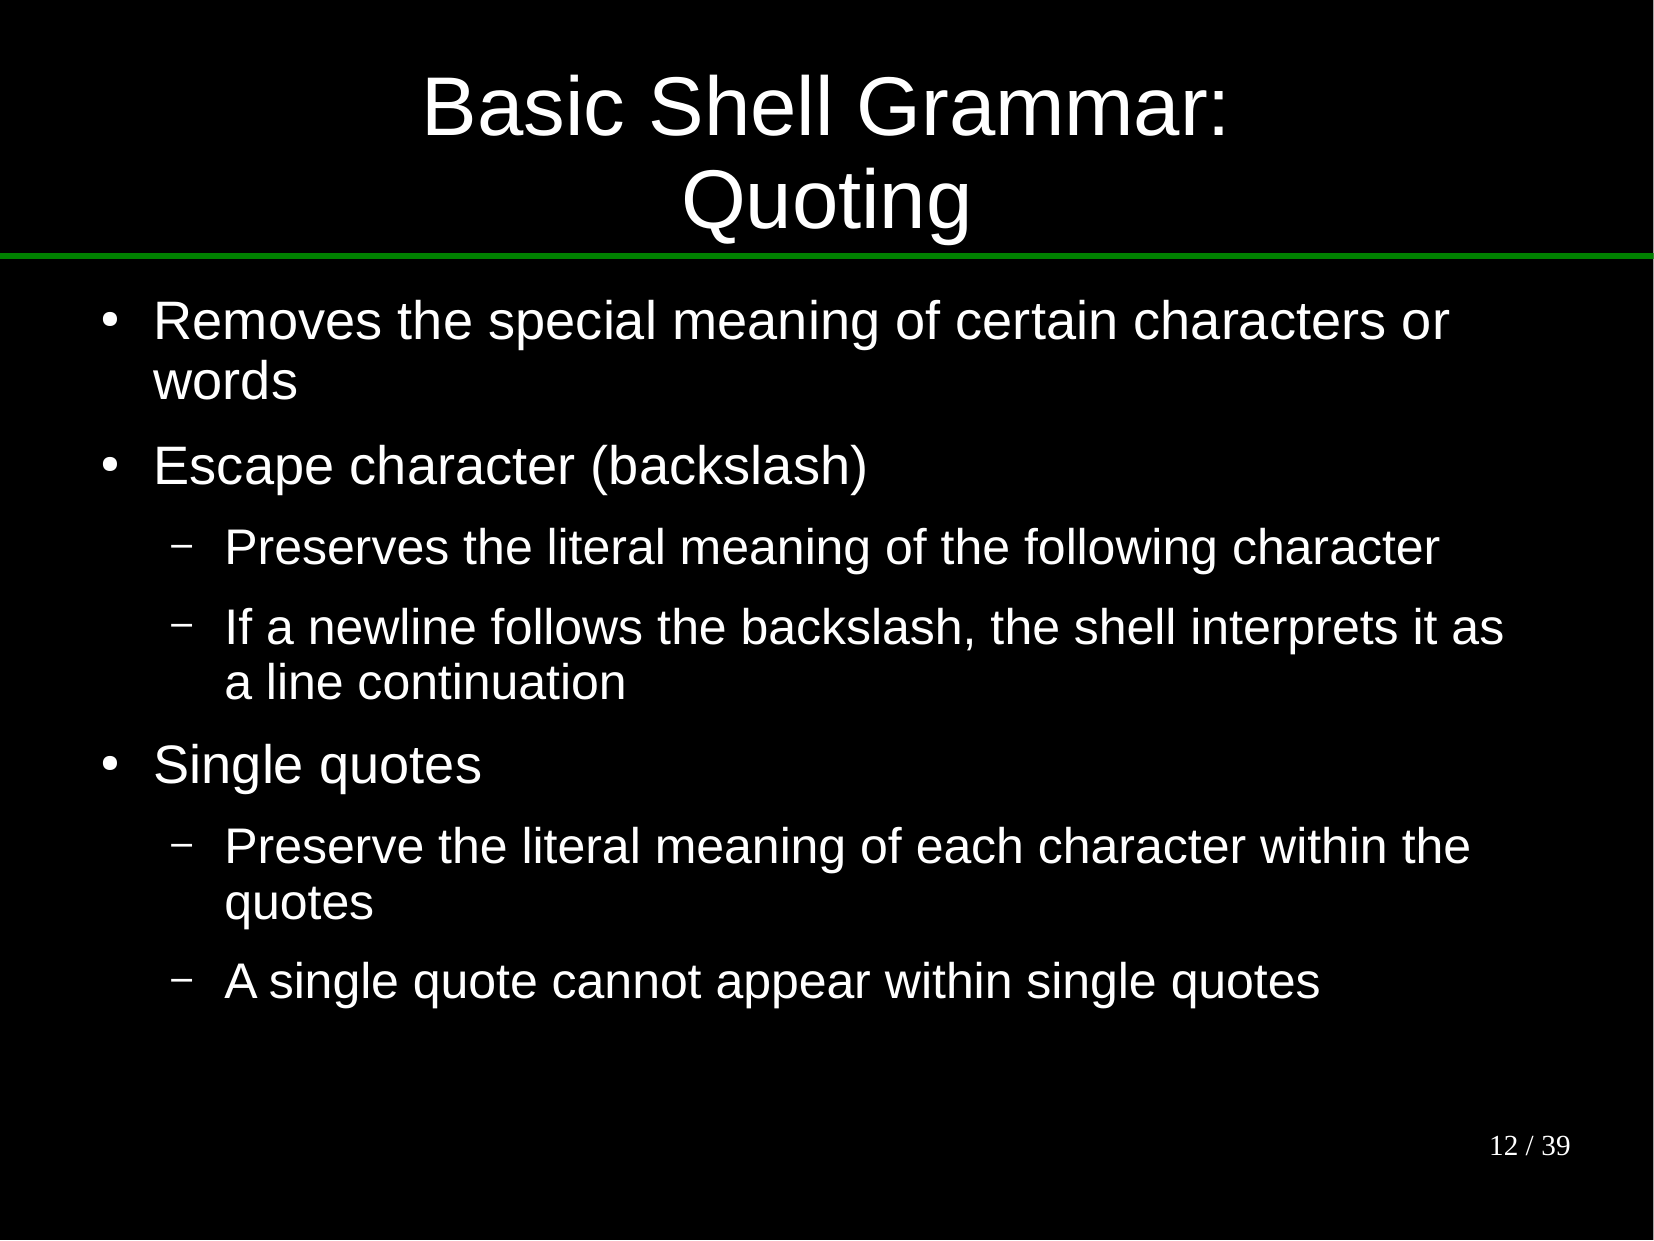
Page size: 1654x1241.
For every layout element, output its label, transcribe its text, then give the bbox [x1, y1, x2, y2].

title Basic Shell Grammar: Quoting [82, 49, 1571, 257]
list Removes the special meaning of certain characters or words Escape character (backslash) Preserves the literal meaning of the following character If a newline follows the backslash, the shell interprets it as a line continuation Single quotes Preserve the literal meaning of each character within the quotes A single quote cannot appear within single quotes [82, 290, 1538, 1010]
